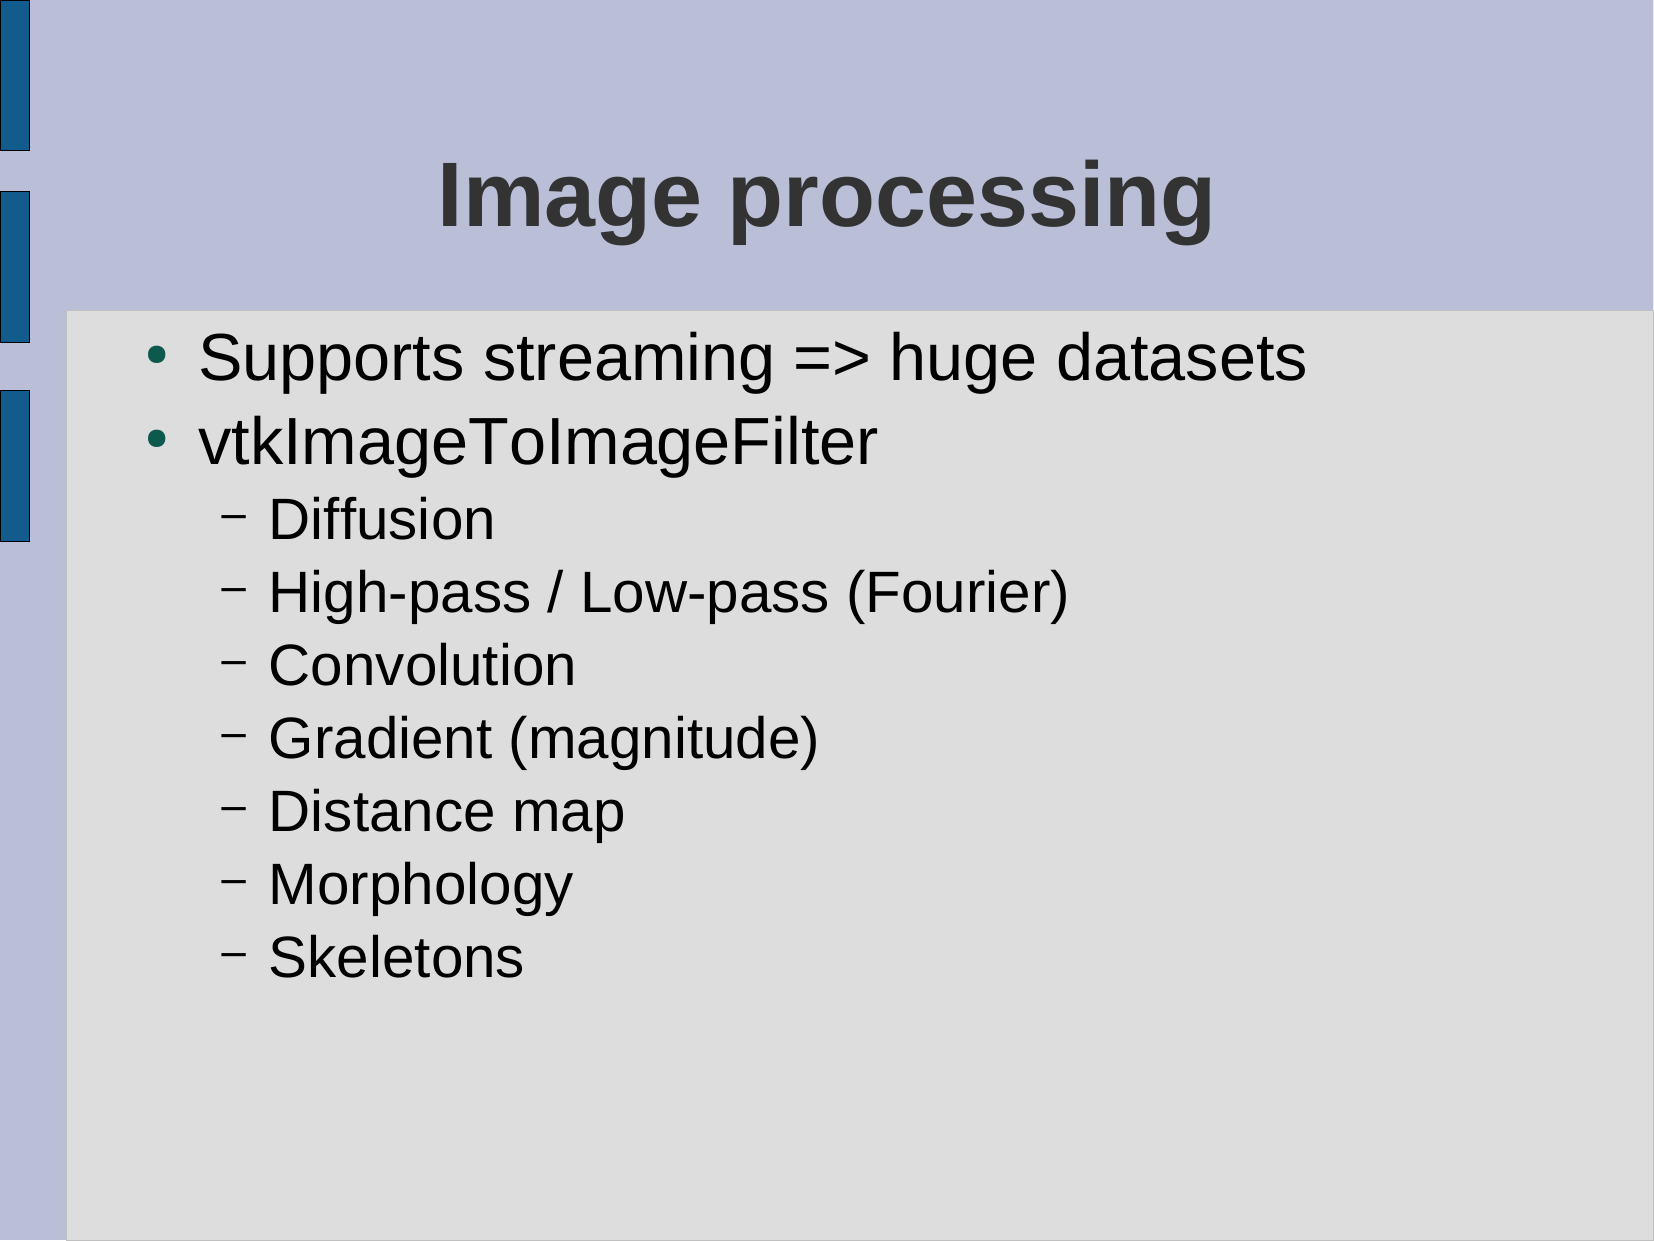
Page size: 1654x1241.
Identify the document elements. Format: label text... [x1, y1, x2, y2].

title Image processing [121, 83, 1534, 306]
list Supports streaming => huge datasets vtkImageToImageFilter Diffusion High-pass / Low-pass (Fourier) Convolution Gradient (magnitude) Distance map Morphology Skeletons [112, 319, 1613, 1228]
